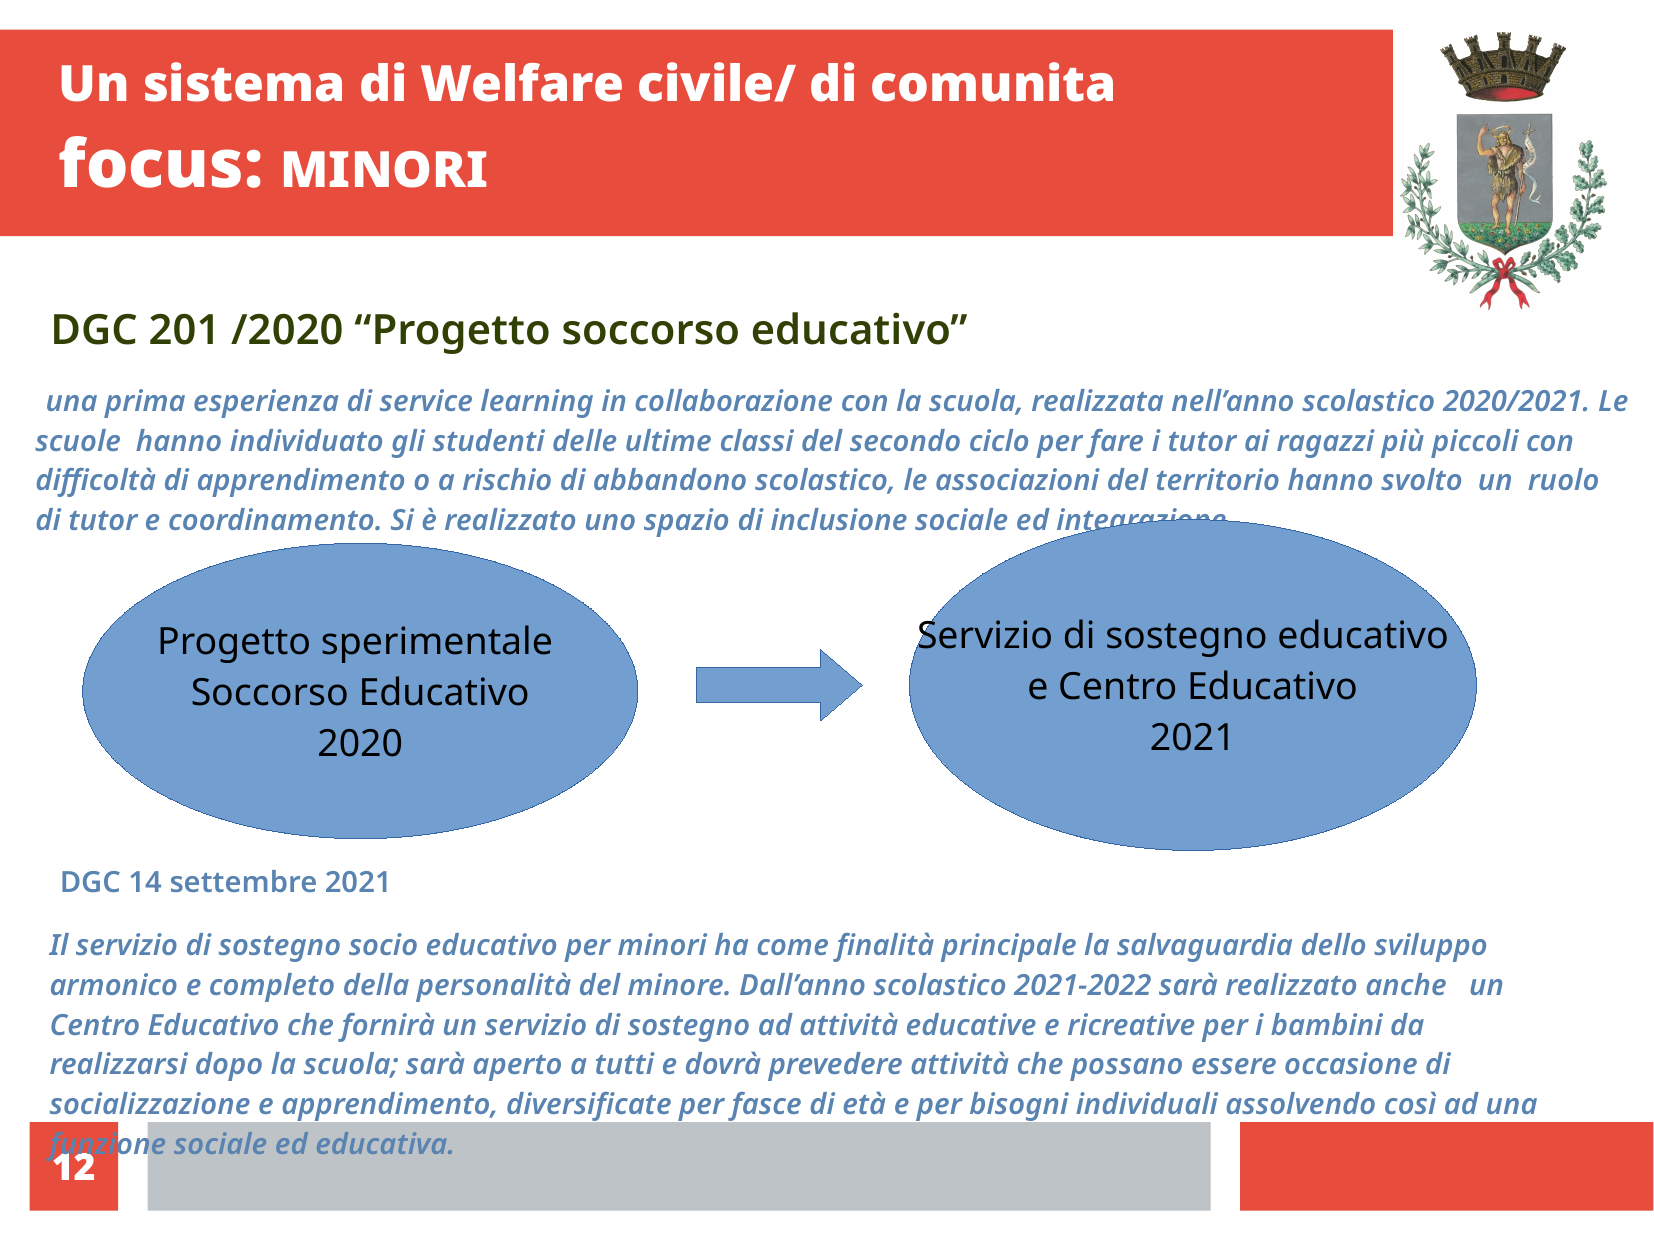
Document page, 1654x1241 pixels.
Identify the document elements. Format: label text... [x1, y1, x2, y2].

list DGC 14 settembre 2021 Il servizio di sostegno socio educativo per minori ha come finalità principale la salvaguardia dello sviluppo armonico e completo della personalità del minore. Dall’anno scolastico 2021-2022 sarà realizzato anche un Centro Educativo che fornirà un servizio di sostegno ad attività educative e ricreative per i bambini da realizzarsi dopo la scuola; sarà aperto a tutti e dovrà prevedere attività che possano essere occasione di socializzazione e apprendimento, diversificate per fasce di età e per bisogni individuali assolvendo così ad una funzione sociale ed educativa. [49, 803, 1556, 1158]
picture [1393, 23, 1614, 319]
list DGC 201 /2020 “Progetto soccorso educativo” una prima esperienza di service learning in collaborazione con la scuola, realizzata nell’anno scolastico 2020/2021. Le scuole hanno individuato gli studenti delle ultime classi del secondo ciclo per fare i tutor ai ragazzi più piccoli con difficoltà di apprendimento o a rischio di abbandono scolastico, le associazioni del territorio hanno svolto un ruolo di tutor e coordinamento. Si è realizzato uno spazio di inclusione sociale ed integrazione [35, 235, 1630, 581]
text_box Progetto sperimentale Soccorso Educativo 2020 [82, 543, 638, 803]
text_box [696, 649, 863, 721]
title Un sistema di Welfare civile/ di comunita focus: MINORI [59, 59, 1393, 207]
text_box Servizio di sostegno educativo e Centro Educativo 2021 [909, 519, 1477, 803]
